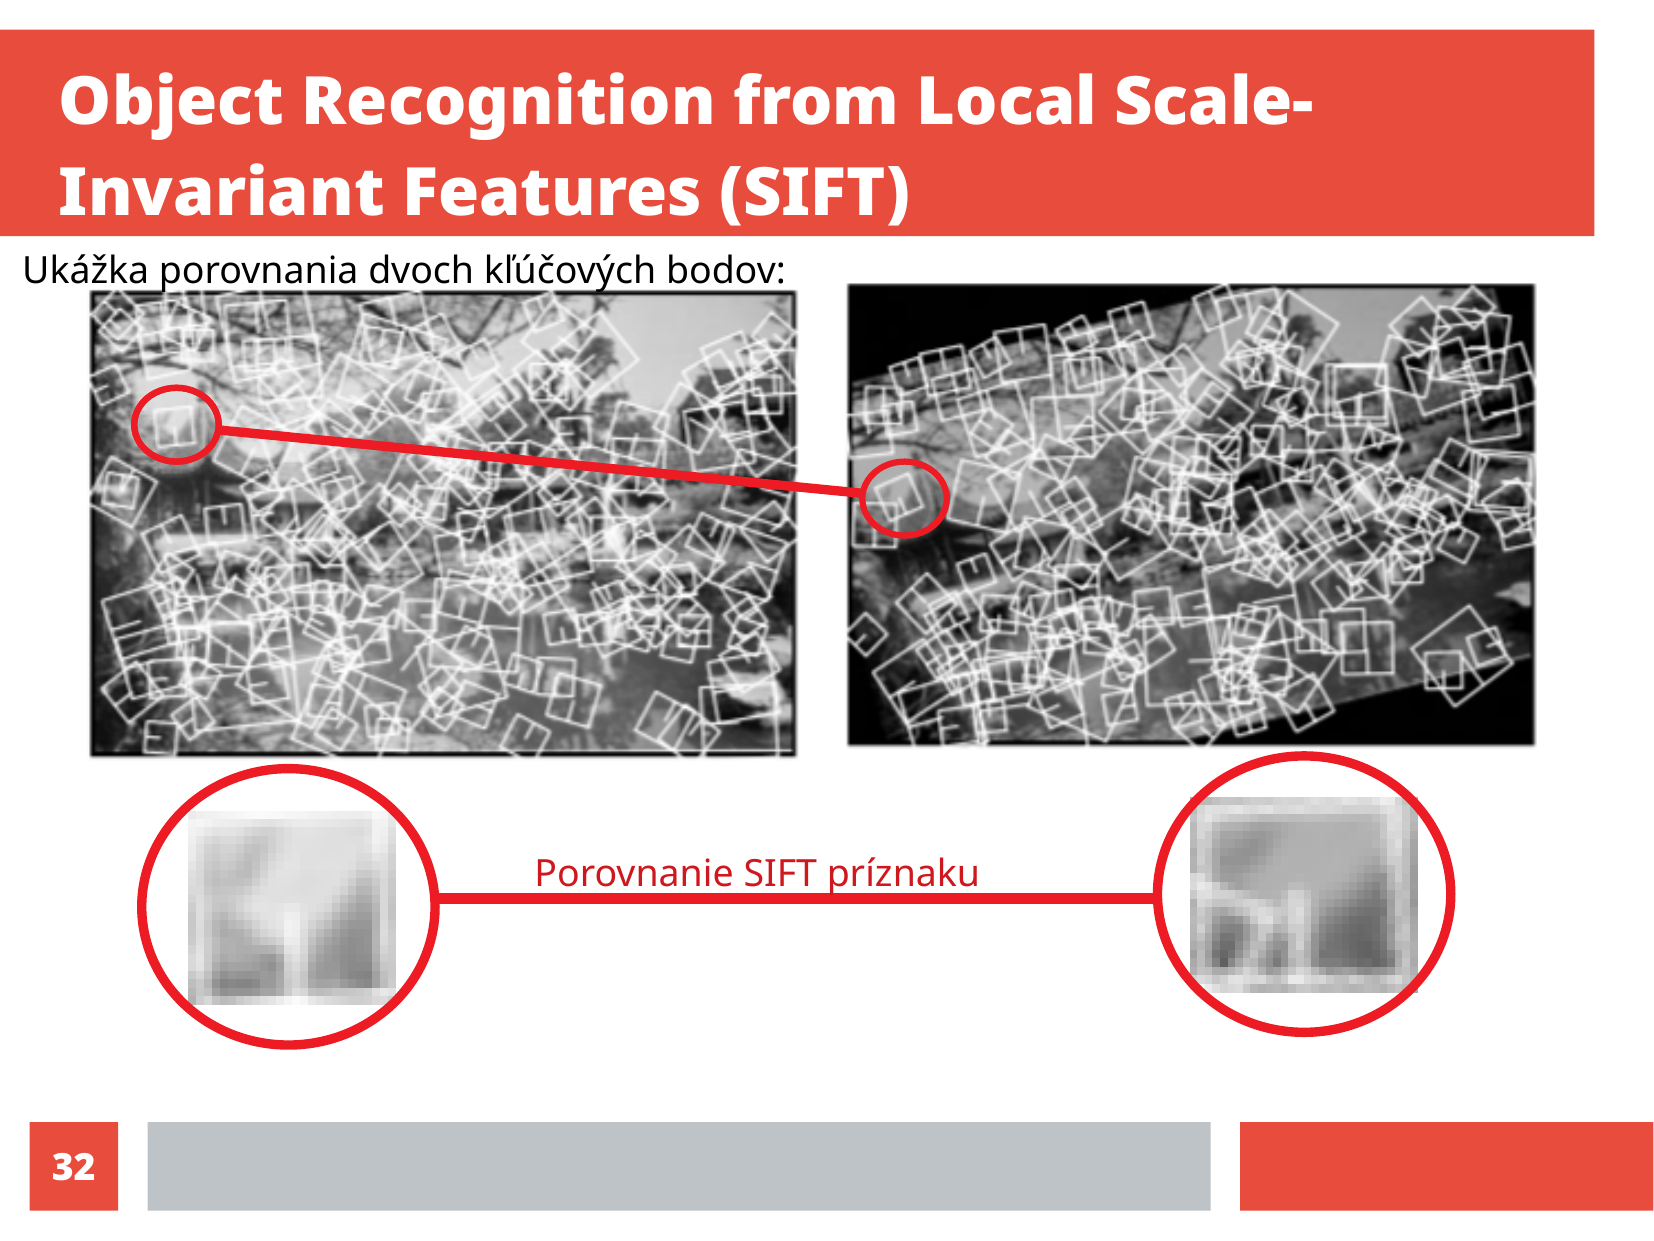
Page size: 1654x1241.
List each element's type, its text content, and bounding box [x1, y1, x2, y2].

picture [138, 391, 215, 458]
text_box Ukážka porovnania dvoch kľúčových bodov: [7, 236, 863, 295]
picture [839, 271, 1559, 767]
picture [1190, 797, 1418, 994]
picture [866, 465, 943, 532]
picture [70, 295, 812, 768]
picture [188, 811, 396, 1005]
picture [1265, 761, 1344, 767]
text_box Porovnanie SIFT príznaku [519, 838, 1021, 897]
title Object Recognition from Local Scale-Invariant Features (SIFT) [59, 53, 1595, 201]
